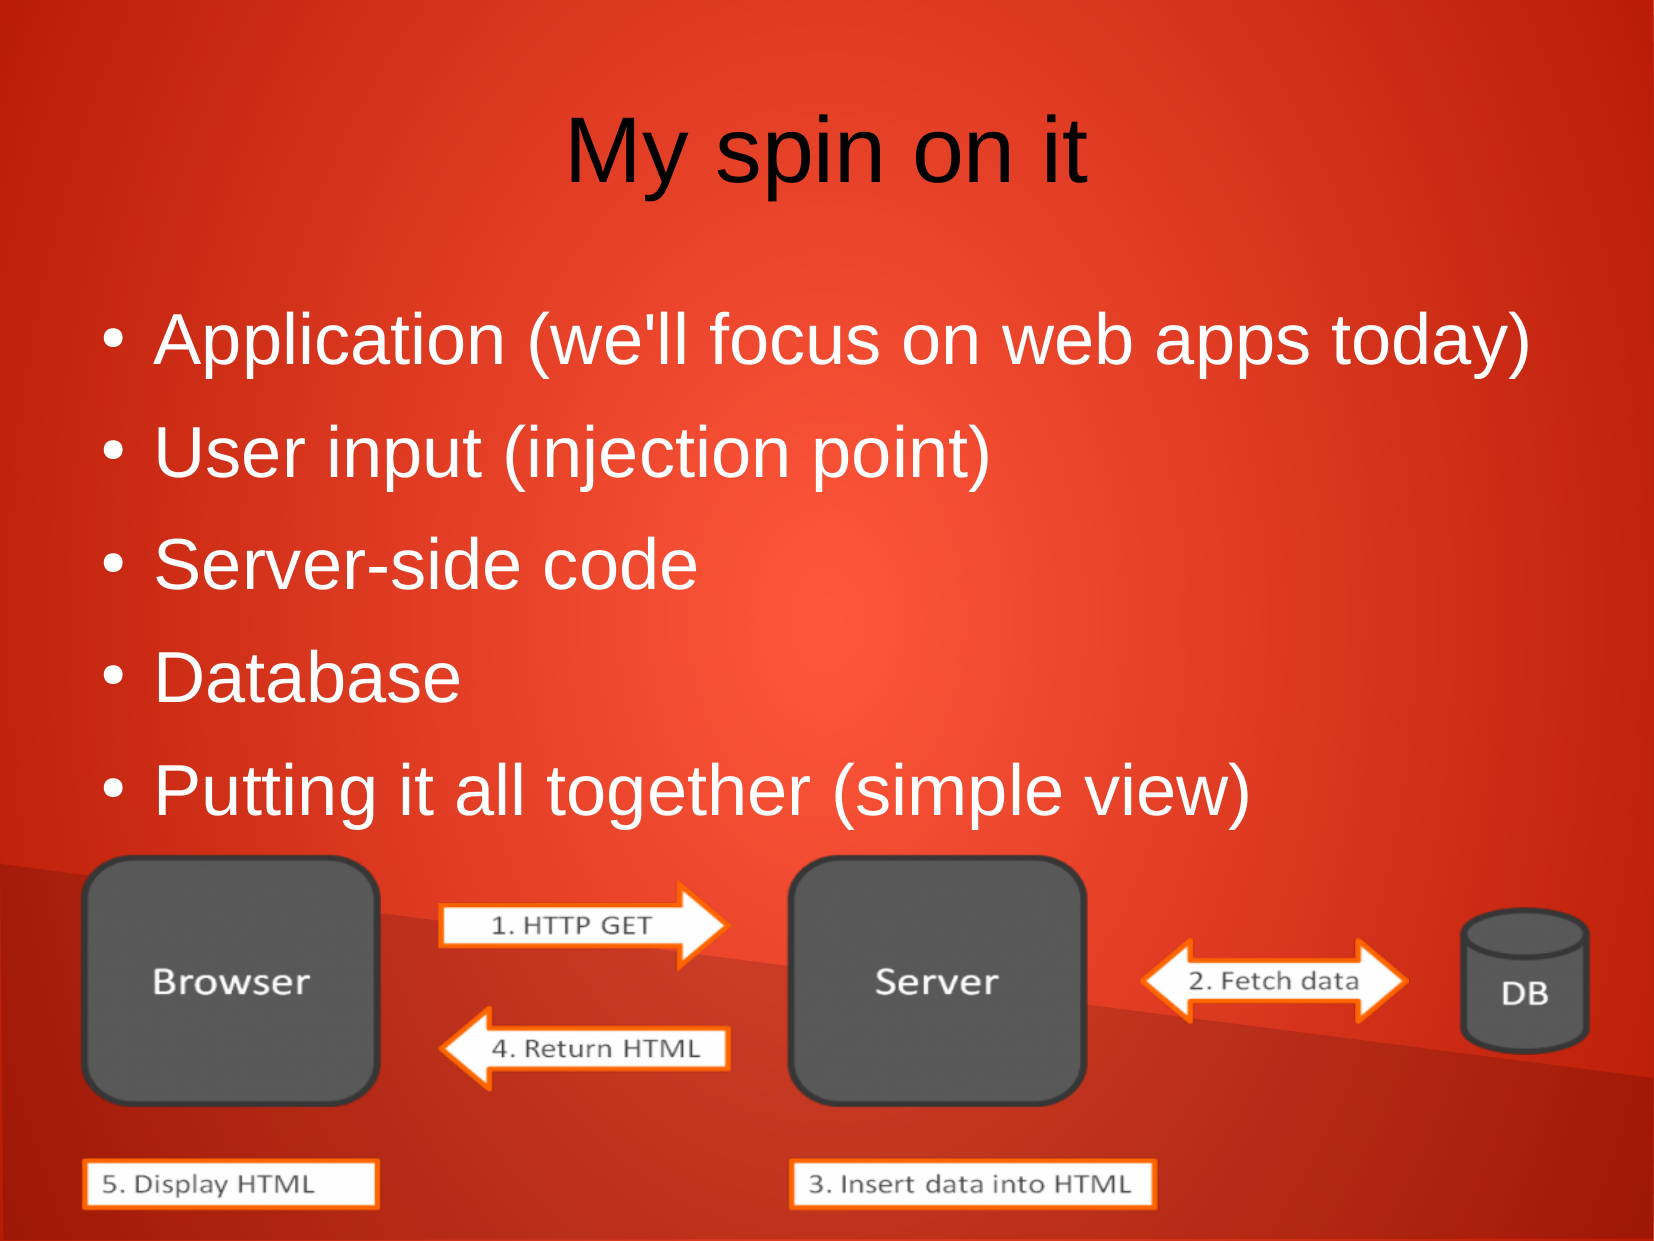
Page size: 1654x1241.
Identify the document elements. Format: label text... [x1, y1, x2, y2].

list Application (we'll focus on web apps today) User input (injection point) Server-side code Database Putting it all together (simple view) [82, 299, 1571, 854]
title My spin on it [82, 47, 1571, 252]
picture [80, 854, 1591, 1211]
